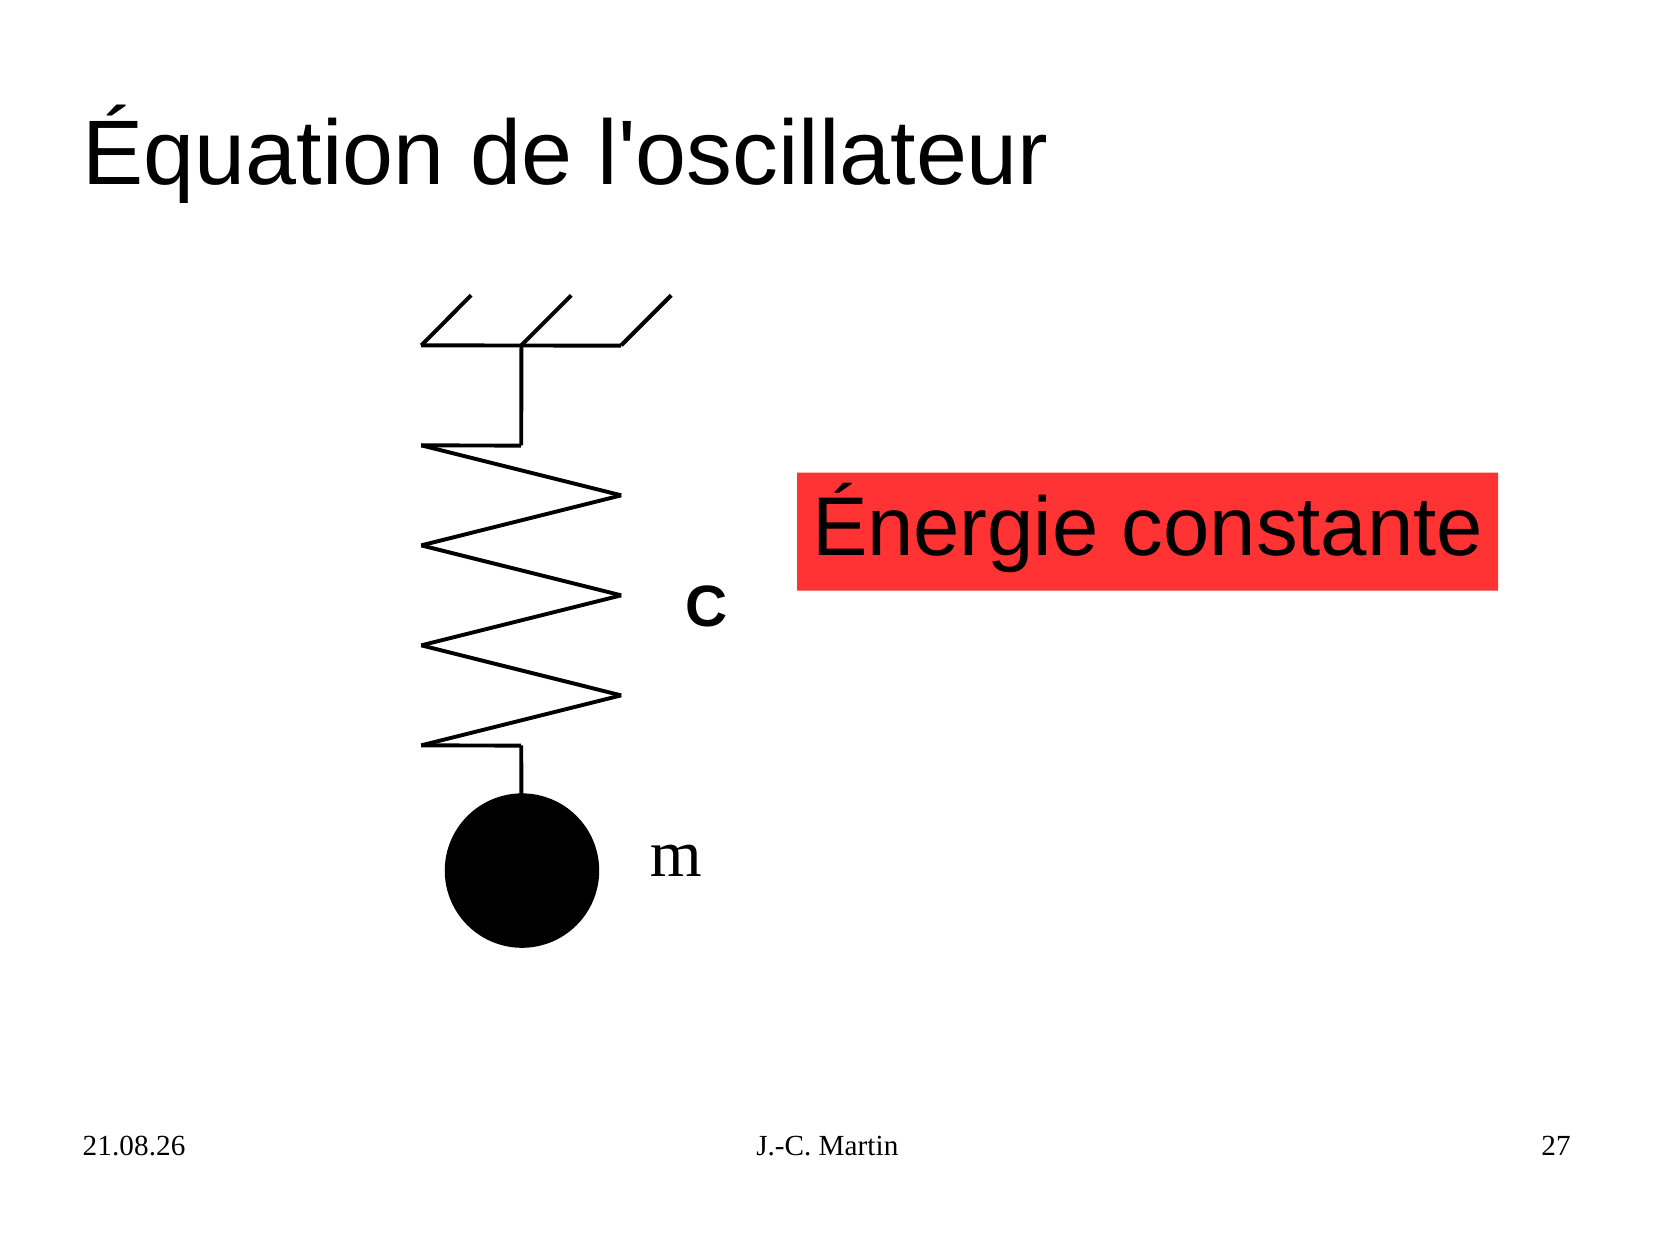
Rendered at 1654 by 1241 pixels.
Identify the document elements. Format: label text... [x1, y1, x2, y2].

text_box Énergie constante [797, 472, 1498, 591]
text_box C [670, 566, 743, 647]
title Équation de l'oscillateur [82, 49, 1571, 257]
text_box [446, 795, 598, 946]
text_box m [649, 817, 702, 892]
